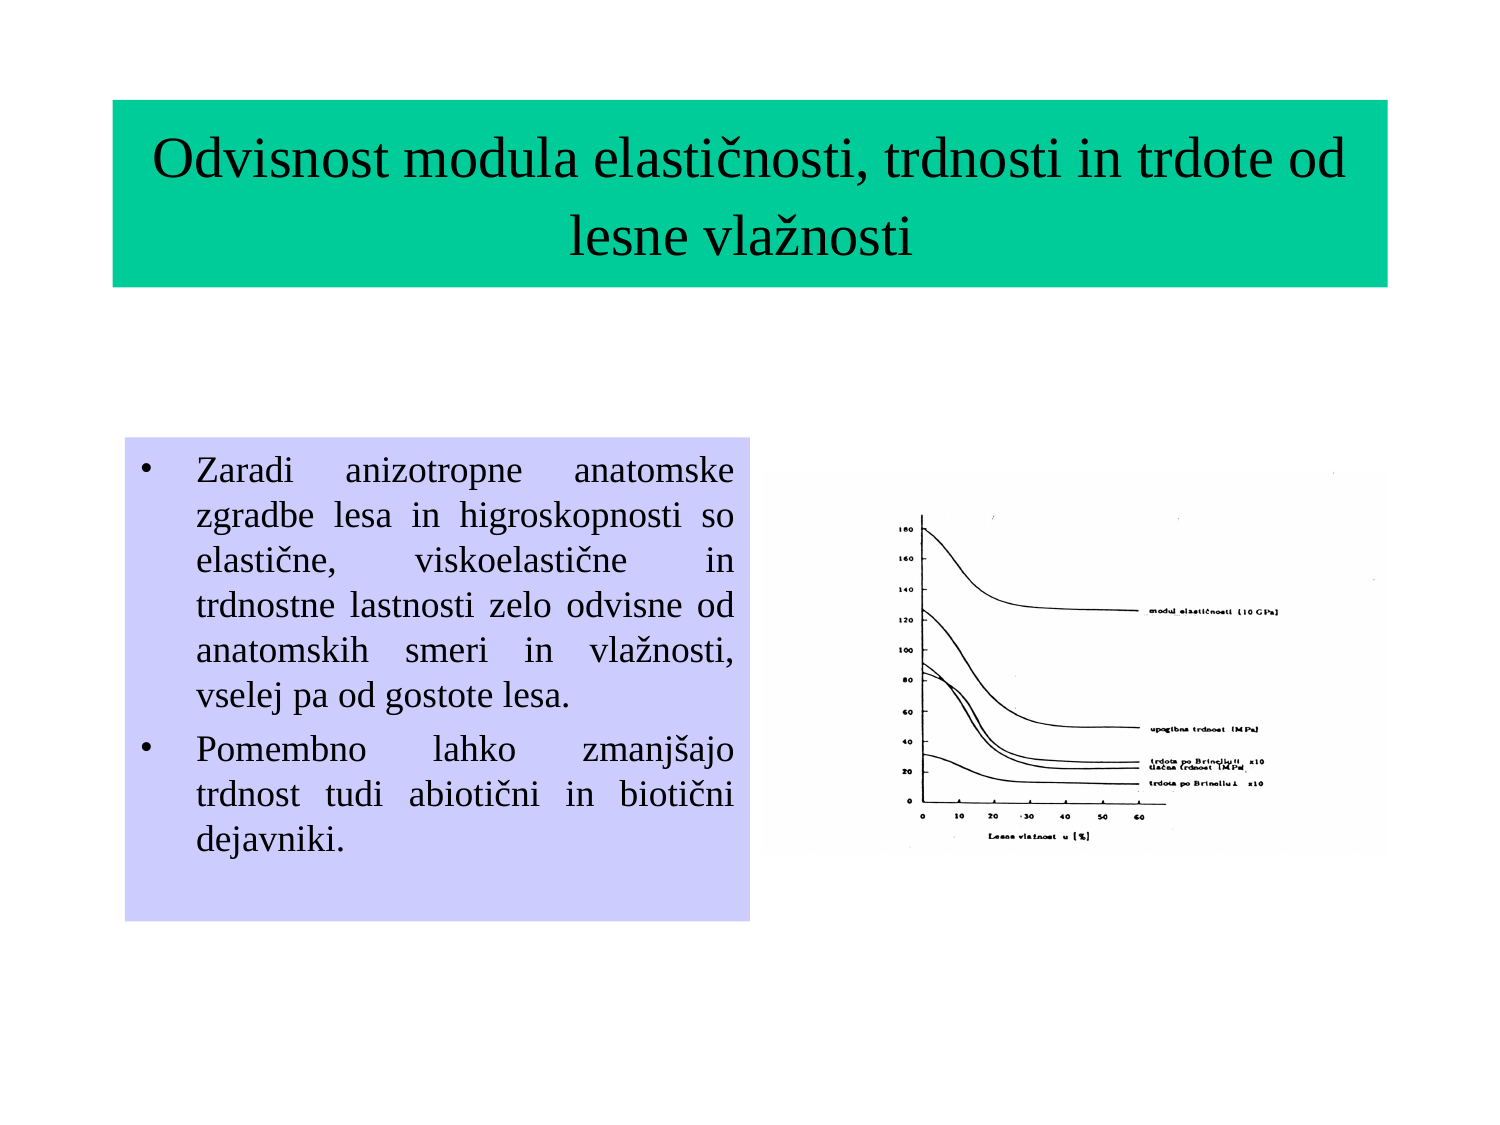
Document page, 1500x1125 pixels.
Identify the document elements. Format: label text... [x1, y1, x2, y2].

title Odvisnost modula elastičnosti, trdnosti in trdote od lesne vlažnosti [112, 99, 1388, 288]
list Zaradi anizotropne anatomske zgradbe lesa in higroskopnosti so elastične, viskoelastične in trdnostne lastnosti zelo odvisne od anatomskih smeri in vlažnosti, vselej pa od gostote lesa. Pomembno lahko zmanjšajo trdnost tudi abiotični in biotični dejavniki. [124, 437, 750, 877]
picture [762, 471, 1388, 854]
